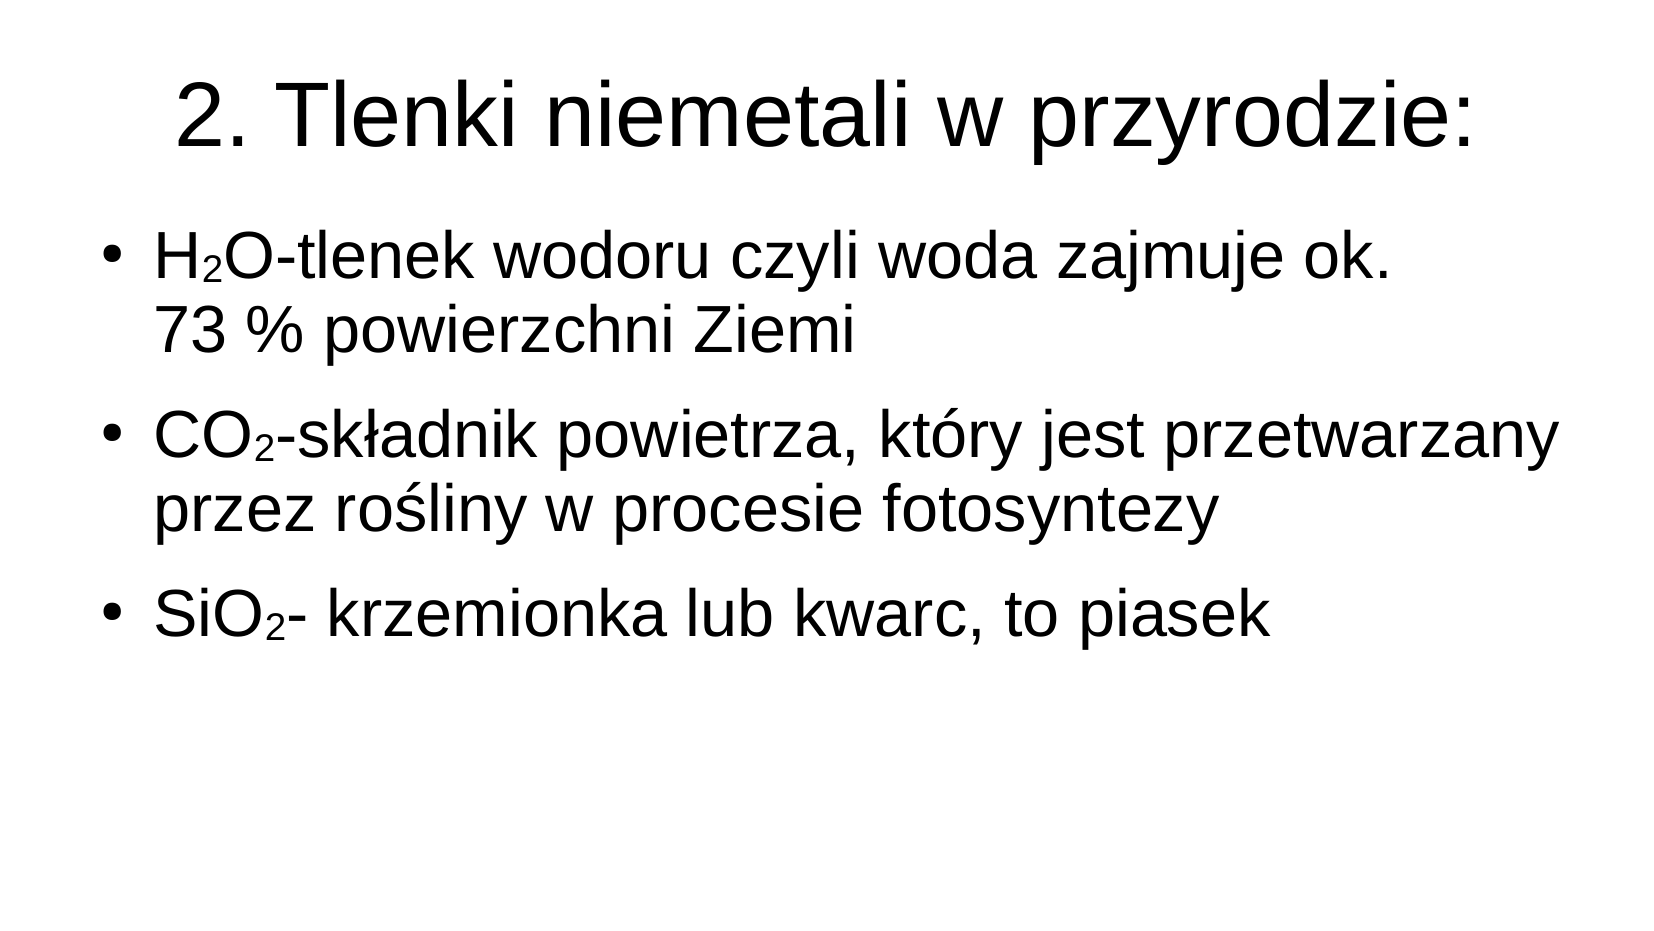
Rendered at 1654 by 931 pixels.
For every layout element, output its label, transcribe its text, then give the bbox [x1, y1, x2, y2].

title 2. Tlenki niemetali w przyrodzie: [82, 37, 1571, 193]
list H2O-tlenek wodoru czyli woda zajmuje ok. 73 % powierzchni Ziemi CO2-składnik powietrza, który jest przetwarzany przez rośliny w procesie fotosyntezy SiO2- krzemionka lub kwarc, to piasek [82, 217, 1571, 758]
